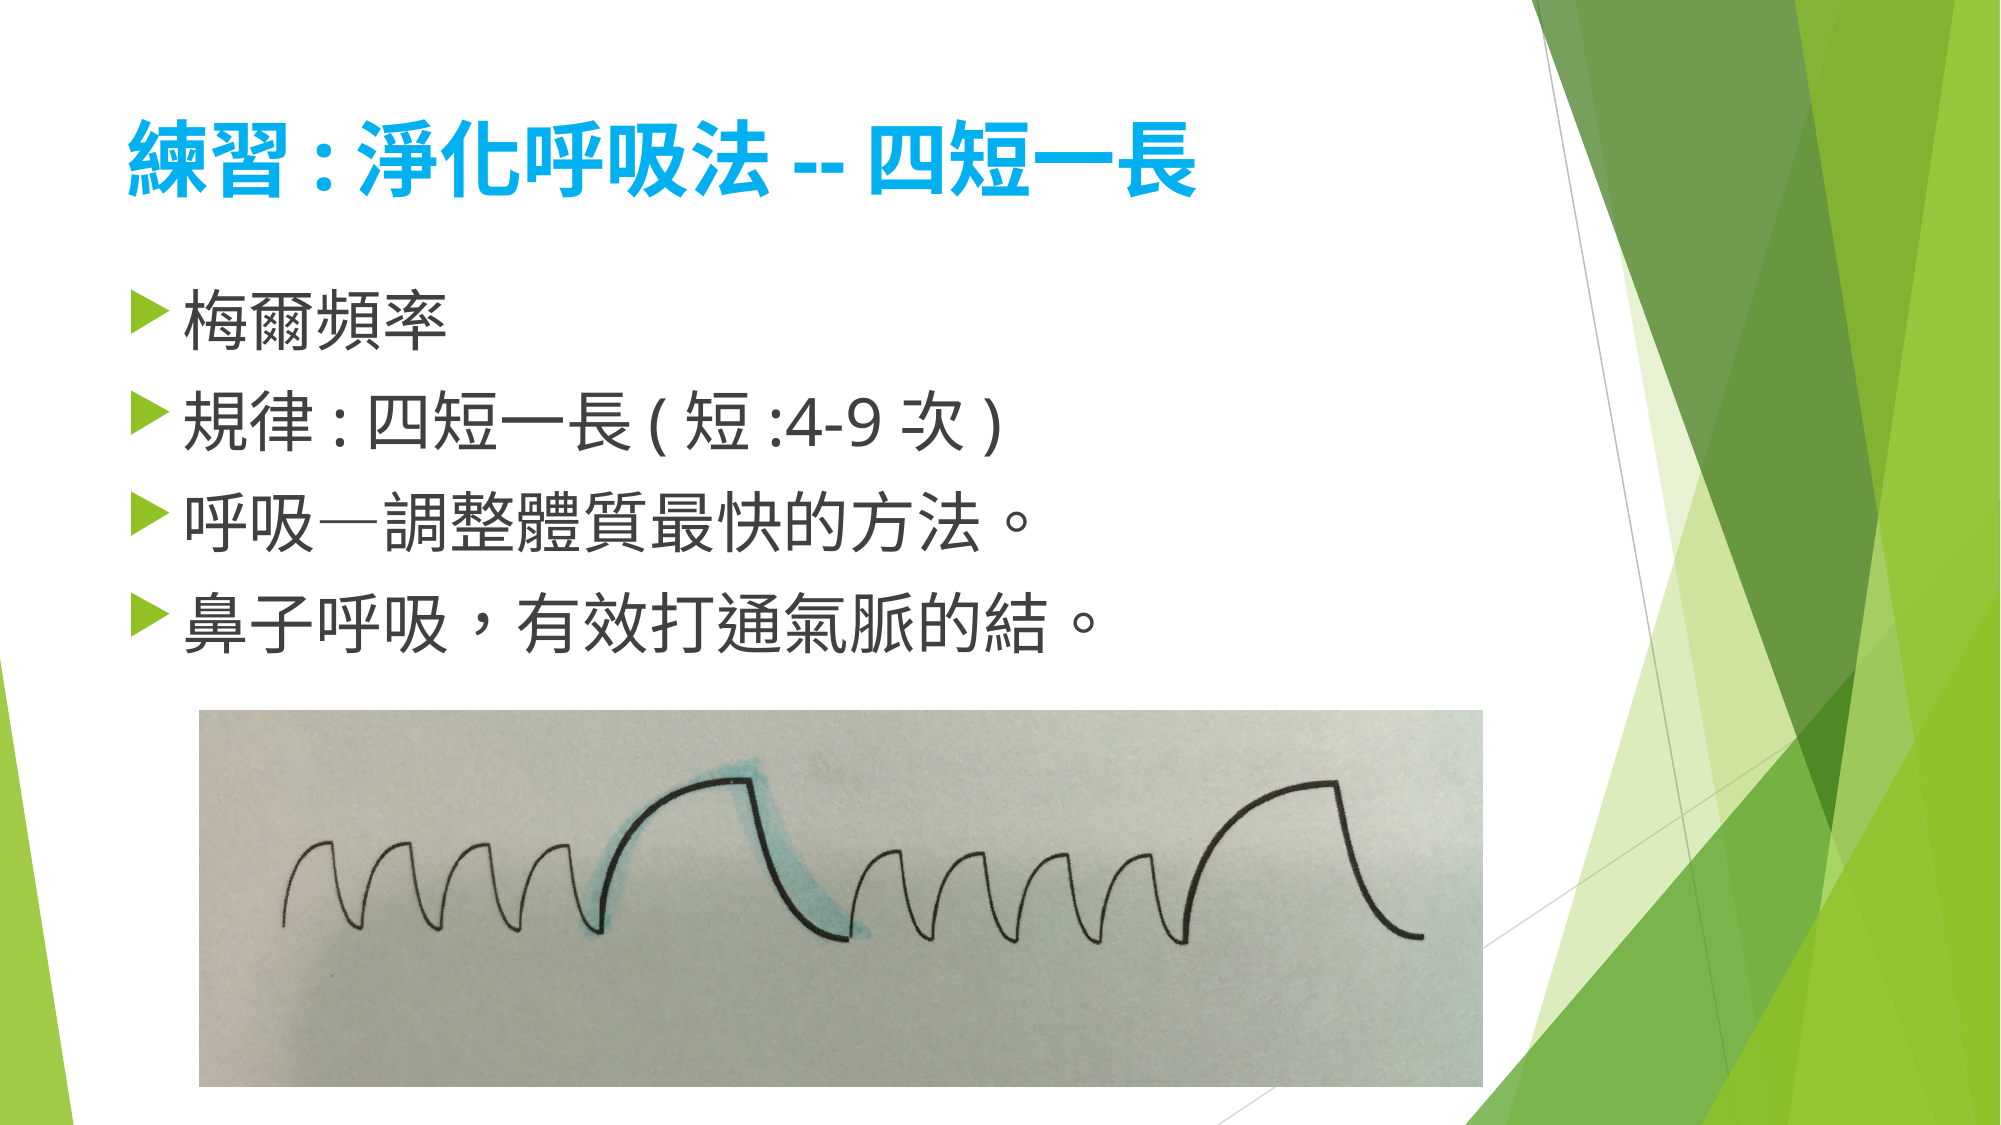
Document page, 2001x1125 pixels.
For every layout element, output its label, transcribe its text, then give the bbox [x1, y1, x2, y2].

title 練習:淨化呼吸法--四短一長 [111, 99, 1522, 271]
list 梅爾頻率 規律:四短一長(短:4-9次) 呼吸—調整體質最快的方法。 鼻子呼吸，有效打通氣脈的結。 [111, 271, 1522, 992]
picture [199, 710, 1483, 1087]
